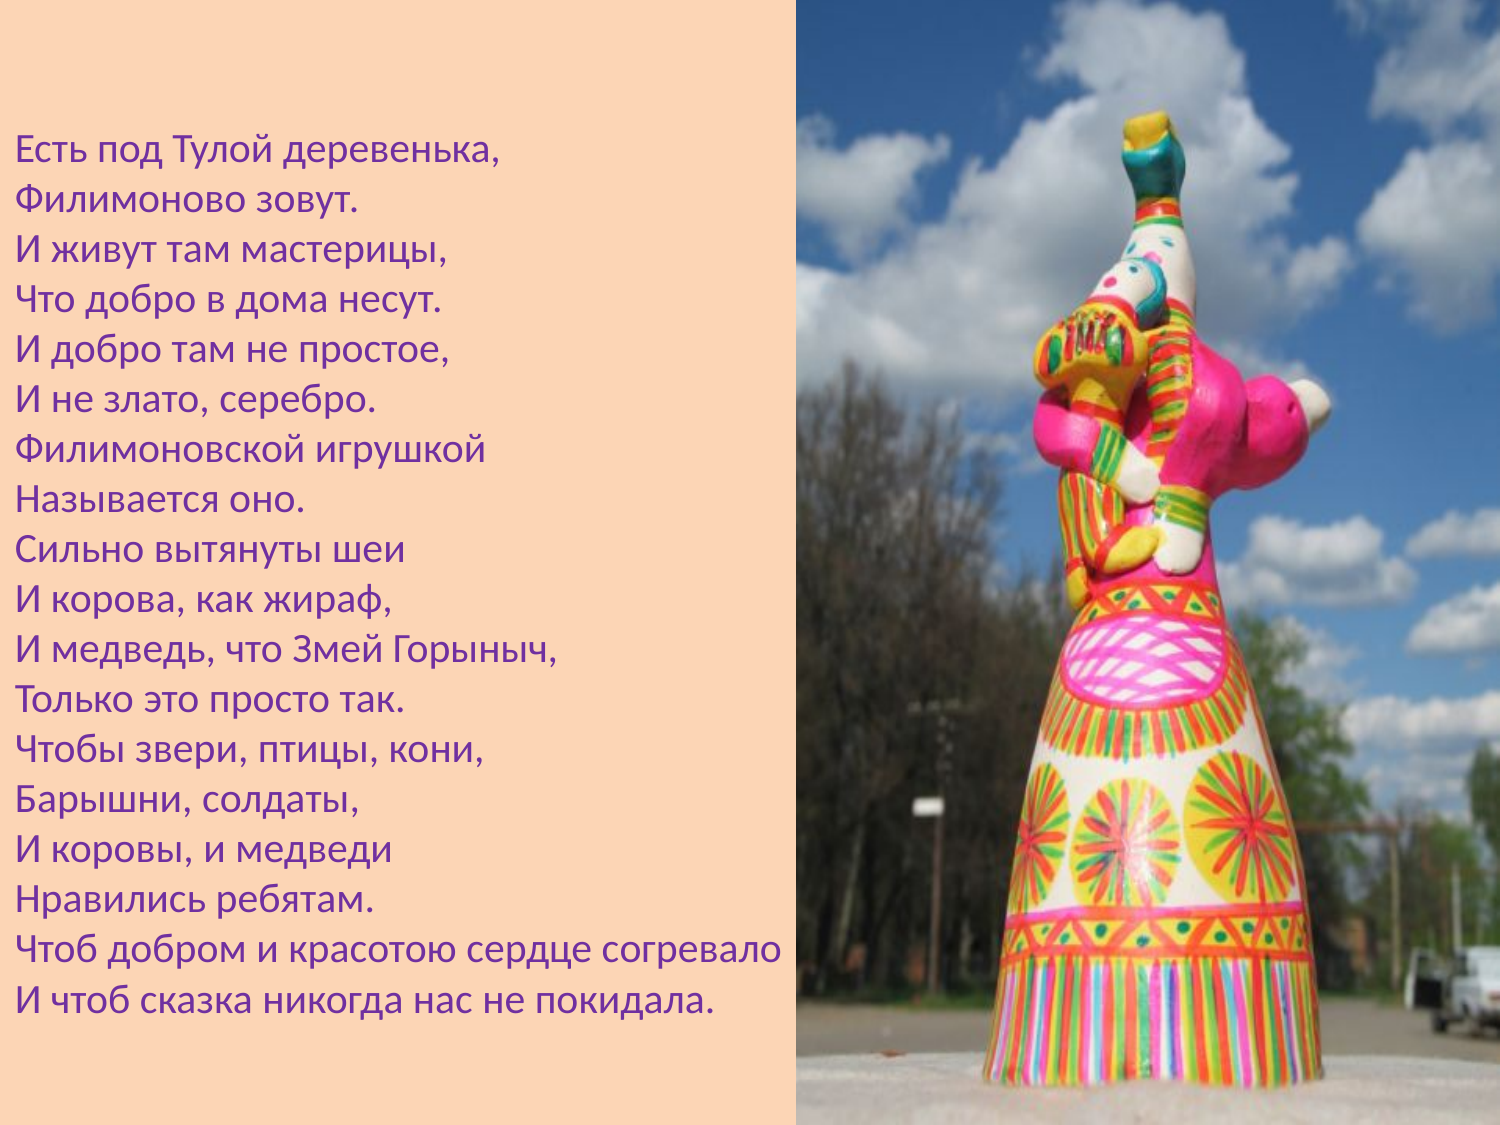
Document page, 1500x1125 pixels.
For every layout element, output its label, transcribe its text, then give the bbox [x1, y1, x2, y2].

text_box Есть под Тулой деревенька, Филимоново зовут. И живут там мастерицы, Что добро в дома несут. И добро там не простое, И не злато, серебро. Филимоновской игрушкой Называется оно. Сильно вытянуты шеи И корова, как жираф, И медведь, что Змей Горыныч, Только это просто так. Чтобы звери, птицы, кони, Барышни, солдаты, И коровы, и медведи Нравились ребятам. Чтоб добром и красотою сердце согревало И чтоб сказка никогда нас не покидала. [0, 113, 1276, 1029]
picture [796, 0, 1500, 1125]
